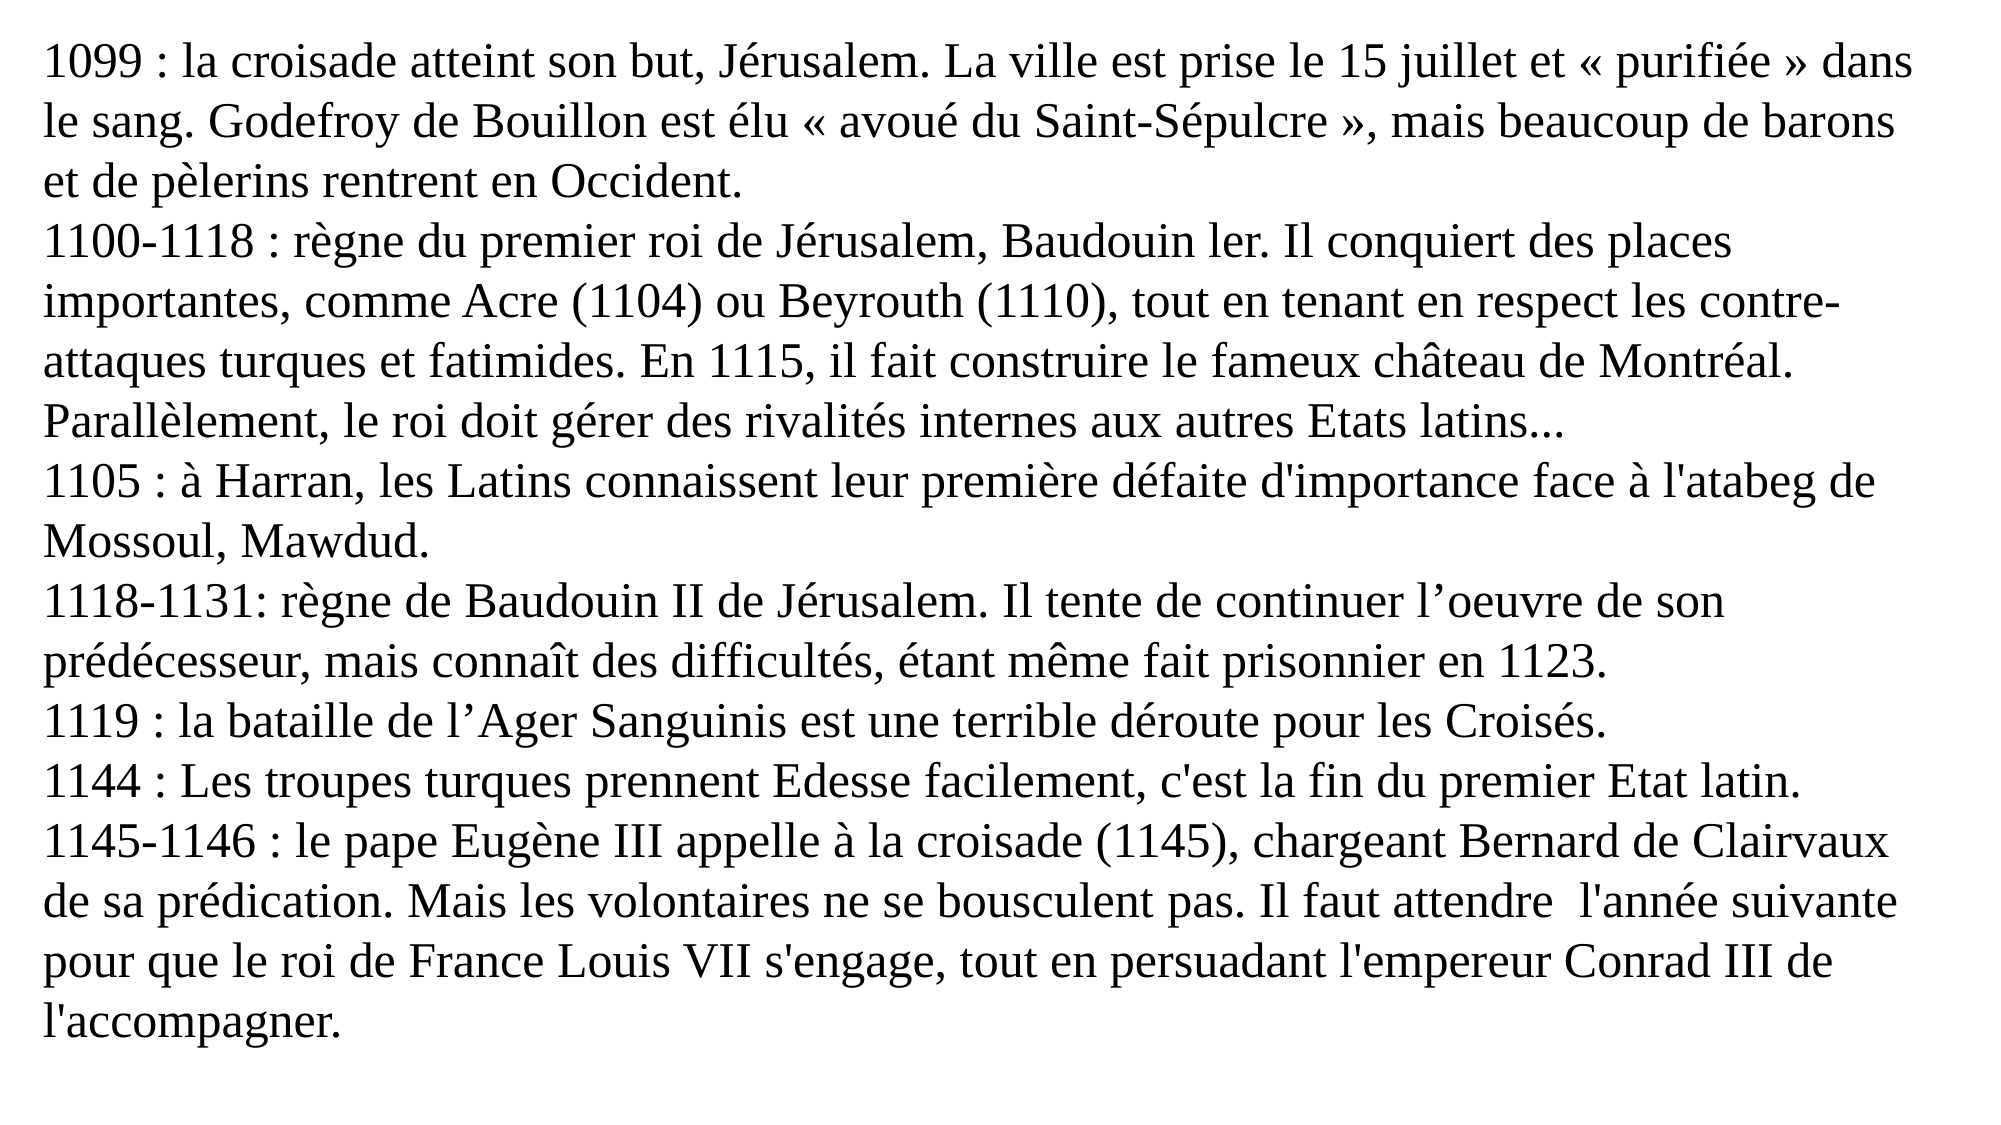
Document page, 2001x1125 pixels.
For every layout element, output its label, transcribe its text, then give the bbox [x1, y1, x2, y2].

text_box 1099 : la croisade atteint son but, Jérusalem. La ville est prise le 15 juillet et « purifiée » dans le sang. Godefroy de Bouillon est élu « avoué du Saint-Sépulcre », mais beaucoup de barons et de pèlerins rentrent en Occident. 1100-1118 : règne du premier roi de Jérusalem, Baudouin ler. Il conquiert des places importantes, comme Acre (1104) ou Beyrouth (1110), tout en tenant en respect les contre-attaques turques et fatimides. En 1115, il fait construire le fameux château de Montréal. Parallèlement, le roi doit gérer des rivalités internes aux autres Etats latins... 1105 : à Harran, les Latins connaissent leur première défaite d'importance face à l'atabeg de Mossoul, Mawdud. 1118-1131: règne de Baudouin II de Jérusalem. Il tente de continuer l’oeuvre de son prédécesseur, mais connaît des difficultés, étant même fait prisonnier en 1123. 1119 : la bataille de l’Ager Sanguinis est une terrible déroute pour les Croisés. 1144 : Les troupes turques prennent Edesse facilement, c'est la fin du premier Etat latin. 1145-1146 : le pape Eugène III appelle à la croisade (1145), chargeant Bernard de Clairvaux de sa prédication. Mais les volontaires ne se bousculent pas. Il faut attendre l'année suivante pour que le roi de France Louis VII s'engage, tout en persuadant l'empereur Conrad III de l'accompagner. [27, 20, 1960, 1066]
